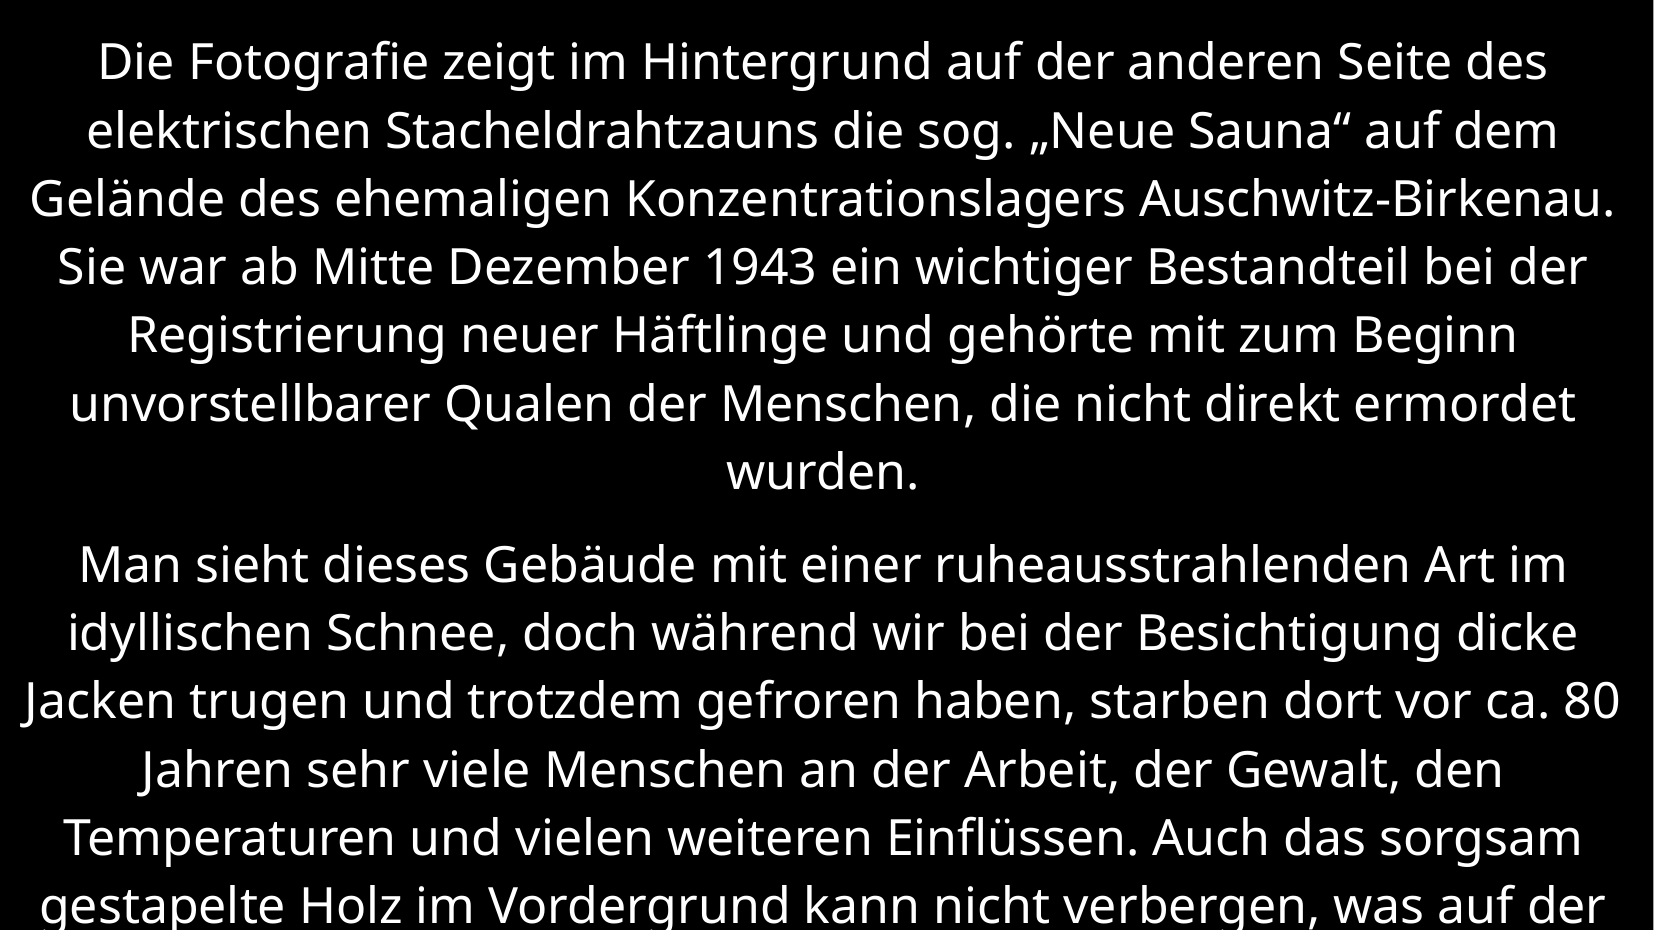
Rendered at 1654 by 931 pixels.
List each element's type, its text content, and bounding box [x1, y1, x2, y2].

text_box Die Fotografie zeigt im Hintergrund auf der anderen Seite des elektrischen Stacheldrahtzauns die sog. „Neue Sauna“ auf dem Gelände des ehemaligen Konzentrationslagers Auschwitz-Birkenau. Sie war ab Mitte Dezember 1943 ein wichtiger Bestandteil bei der Registrierung neuer Häftlinge und gehörte mit zum Beginn unvorstellbarer Qualen der Menschen, die nicht direkt ermordet wurden. Man sieht dieses Gebäude mit einer ruheausstrahlenden Art im idyllischen Schnee, doch während wir bei der Besichtigung dicke Jacken trugen und trotzdem gefroren haben, starben dort vor ca. 80 Jahren sehr viele Menschen an der Arbeit, der Gewalt, den Temperaturen und vielen weiteren Einflüssen. Auch das sorgsam gestapelte Holz im Vordergrund kann nicht verbergen, was auf der perspektivisch anderen Seite des tödlichen Zauns passierte und wieso ein Schlag nicht mal zum Tod gebraucht wurde. [0, 18, 1654, 925]
